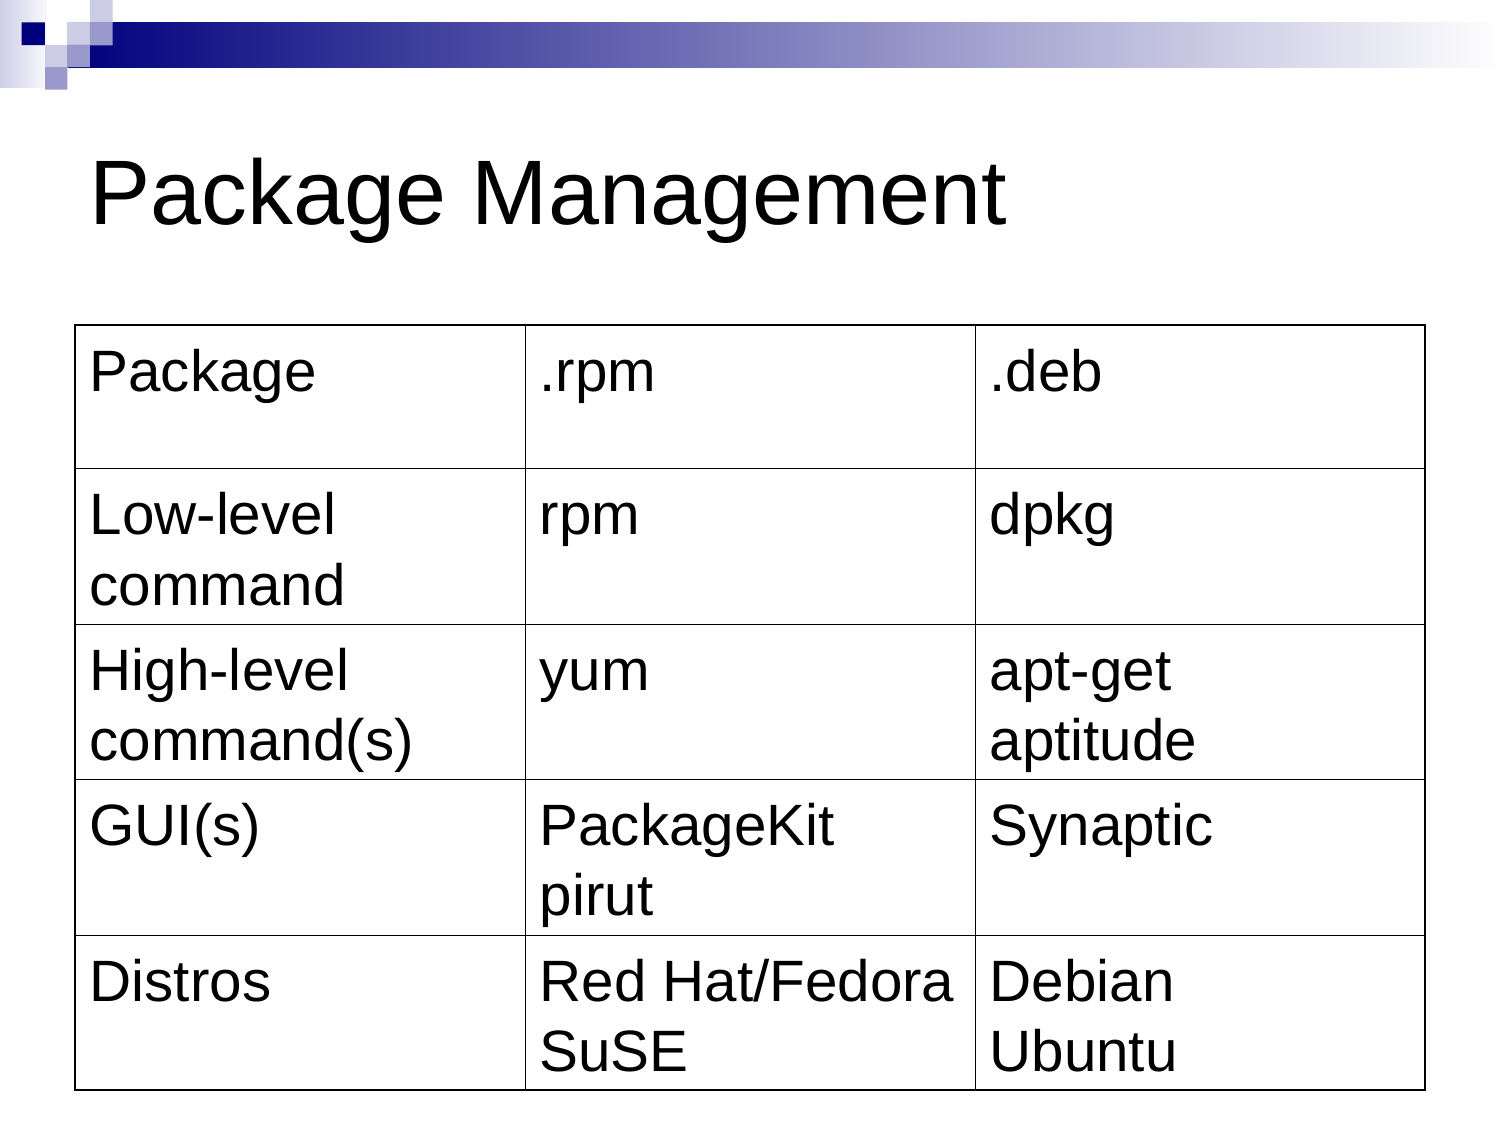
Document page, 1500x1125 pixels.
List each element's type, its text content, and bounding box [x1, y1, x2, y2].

table_cell rpm [526, 469, 975, 624]
table_cell yum [526, 625, 975, 779]
table_cell Low-level command [76, 469, 525, 624]
table_cell High-level command(s) [76, 625, 525, 779]
table_cell PackageKit pirut [526, 780, 975, 935]
table_cell Debian Ubuntu [976, 936, 1424, 1089]
table_cell apt-get aptitude [976, 625, 1424, 779]
title Package Management [75, 75, 1426, 301]
table_header .deb [976, 326, 1424, 468]
table_header .rpm [526, 326, 975, 468]
table_cell Distros [76, 936, 525, 1089]
table_cell GUI(s) [76, 780, 525, 935]
table_cell Synaptic [976, 780, 1424, 935]
table_cell dpkg [976, 469, 1424, 624]
table_header Package [76, 326, 525, 468]
table_cell Red Hat/Fedora SuSE [526, 936, 975, 1089]
